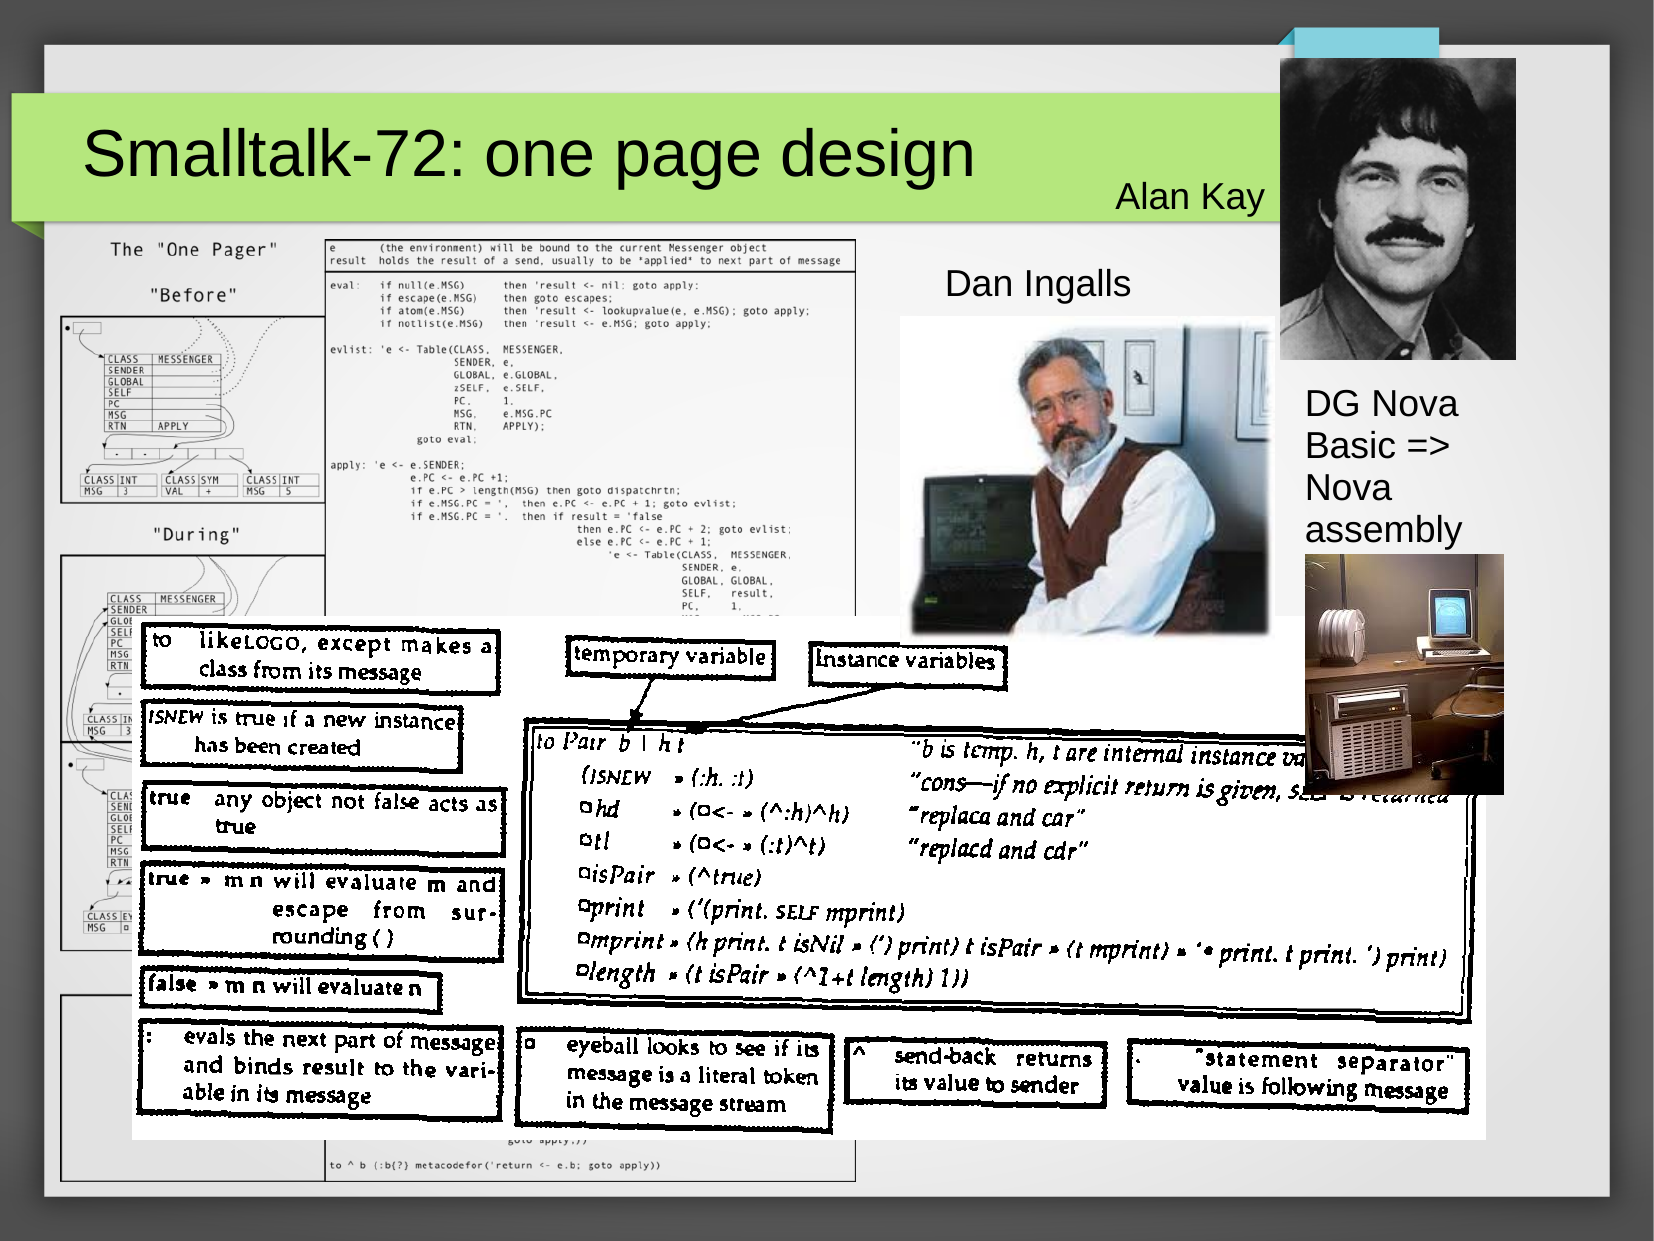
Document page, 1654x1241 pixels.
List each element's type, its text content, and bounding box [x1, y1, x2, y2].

text_box Dan Ingalls [930, 255, 1261, 312]
text_box DG Nova Basic => Nova assembly [1290, 375, 1561, 558]
picture [0, 0, 1654, 1241]
text_box Alan Kay [1100, 168, 1281, 226]
title Smalltalk-72: one page design [82, 94, 1264, 213]
